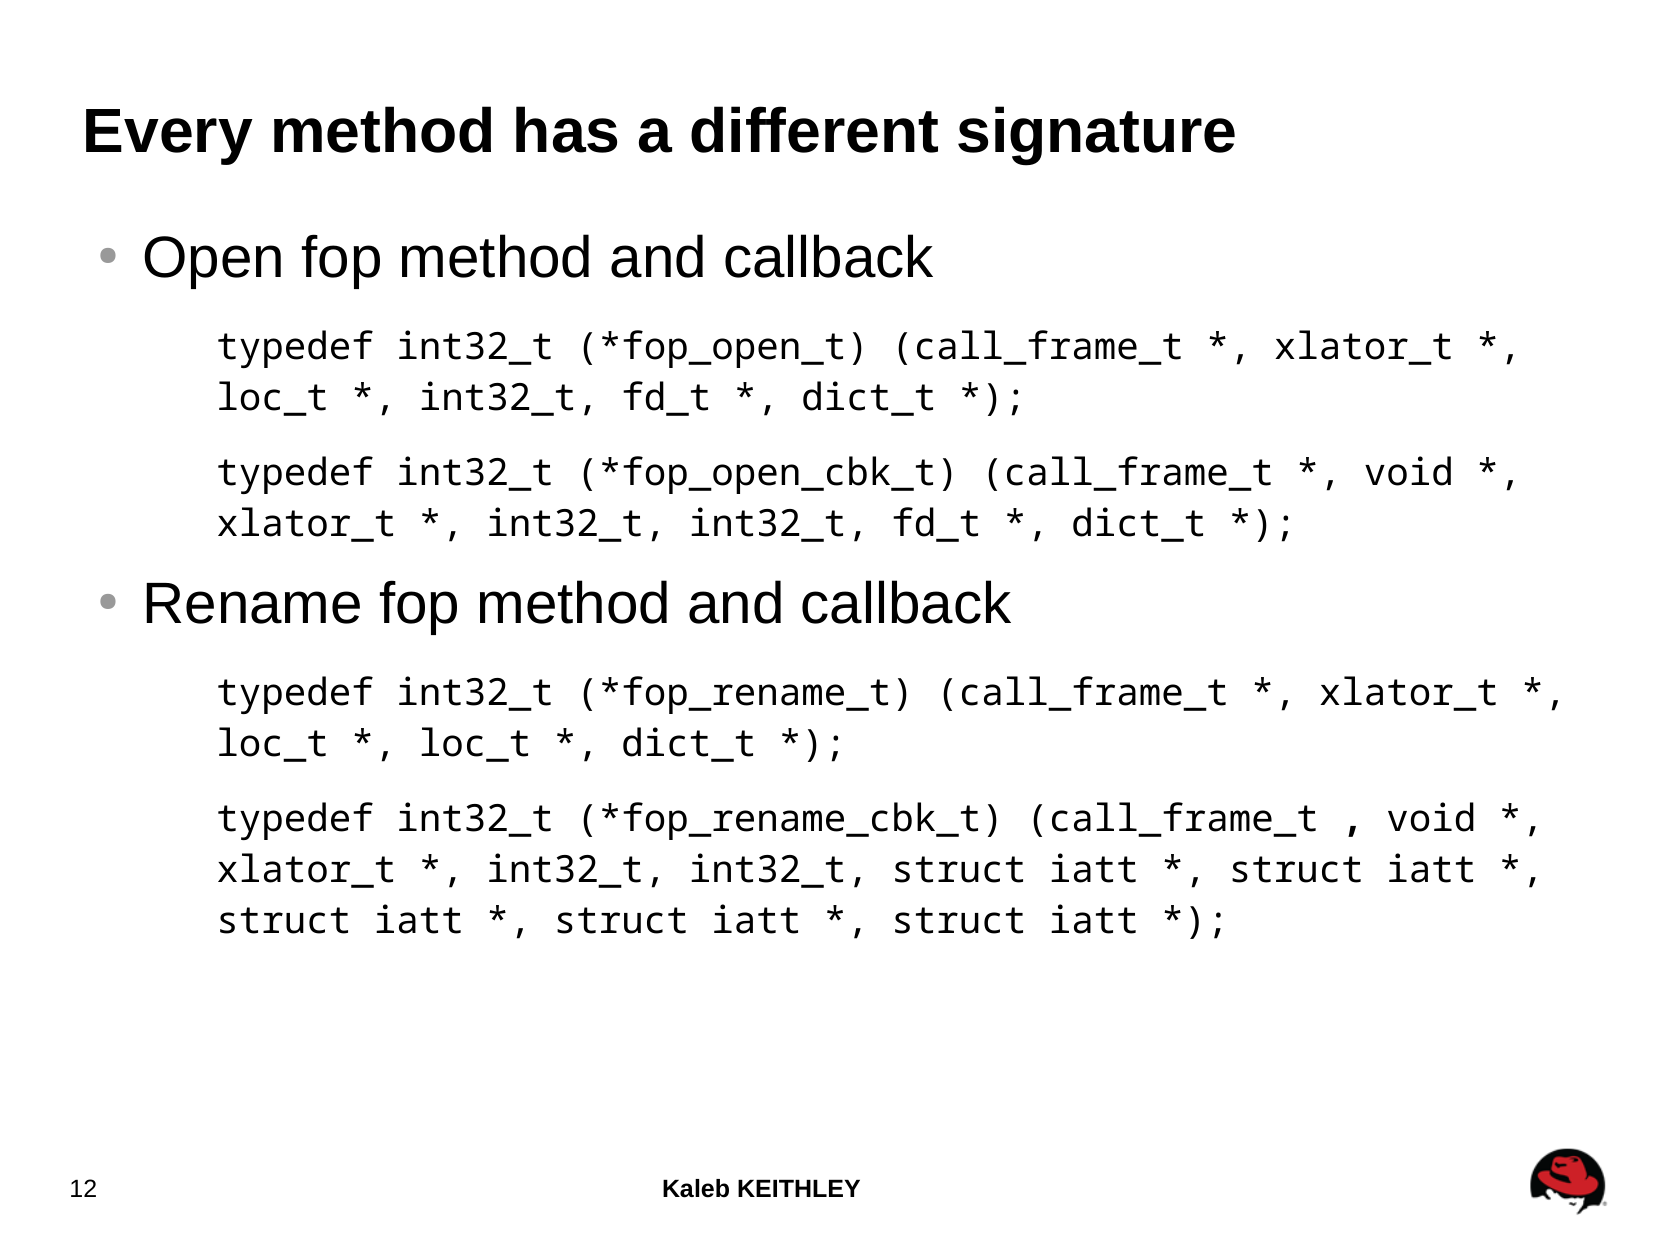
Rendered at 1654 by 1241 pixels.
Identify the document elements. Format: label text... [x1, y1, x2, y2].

title Every method has a different signature [82, 37, 1571, 225]
picture [1529, 1146, 1613, 1224]
list Open fop method and callback typedef int32_t (*fop_open_t) (call_frame_t *, xlator_t *, loc_t *, int32_t, fd_t *, dict_t *); typedef int32_t (*fop_open_cbk_t) (call_frame_t *, void *, xlator_t *, int32_t, int32_t, fd_t *, dict_t *); Rename fop method and callback typedef int32_t (*fop_rename_t) (call_frame_t *, xlator_t *, loc_t *, loc_t *, dict_t *); typedef int32_t (*fop_rename_cbk_t) (call_frame_t , void *, xlator_t *, int32_t, int32_t, struct iatt *, struct iatt *, struct iatt *, struct iatt *, struct iatt *); [82, 225, 1571, 1019]
